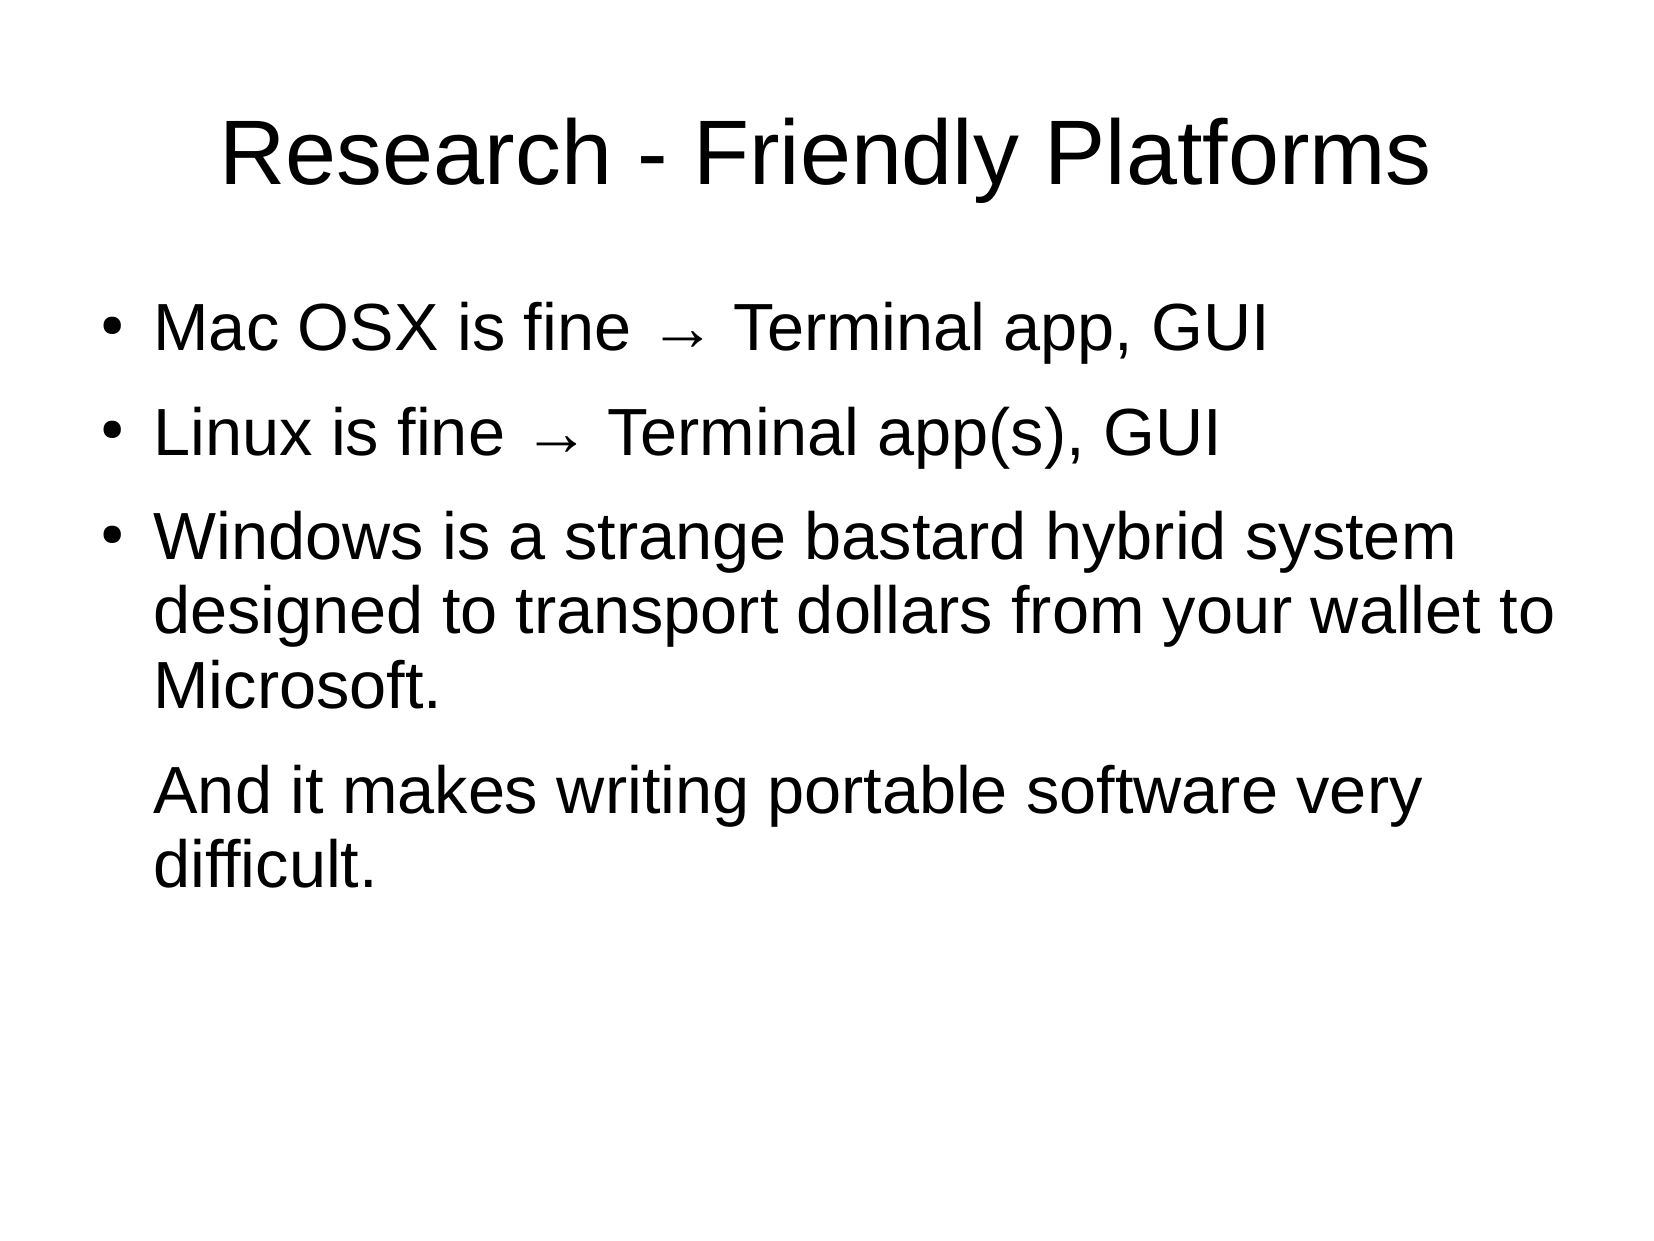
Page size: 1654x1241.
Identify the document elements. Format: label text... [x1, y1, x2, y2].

title Research - Friendly Platforms [82, 56, 1571, 250]
list Mac OSX is fine → Terminal app, GUI Linux is fine → Terminal app(s), GUI Windows is a strange bastard hybrid system designed to transport dollars from your wallet to Microsoft. And it makes writing portable software very difficult. [82, 290, 1571, 1094]
